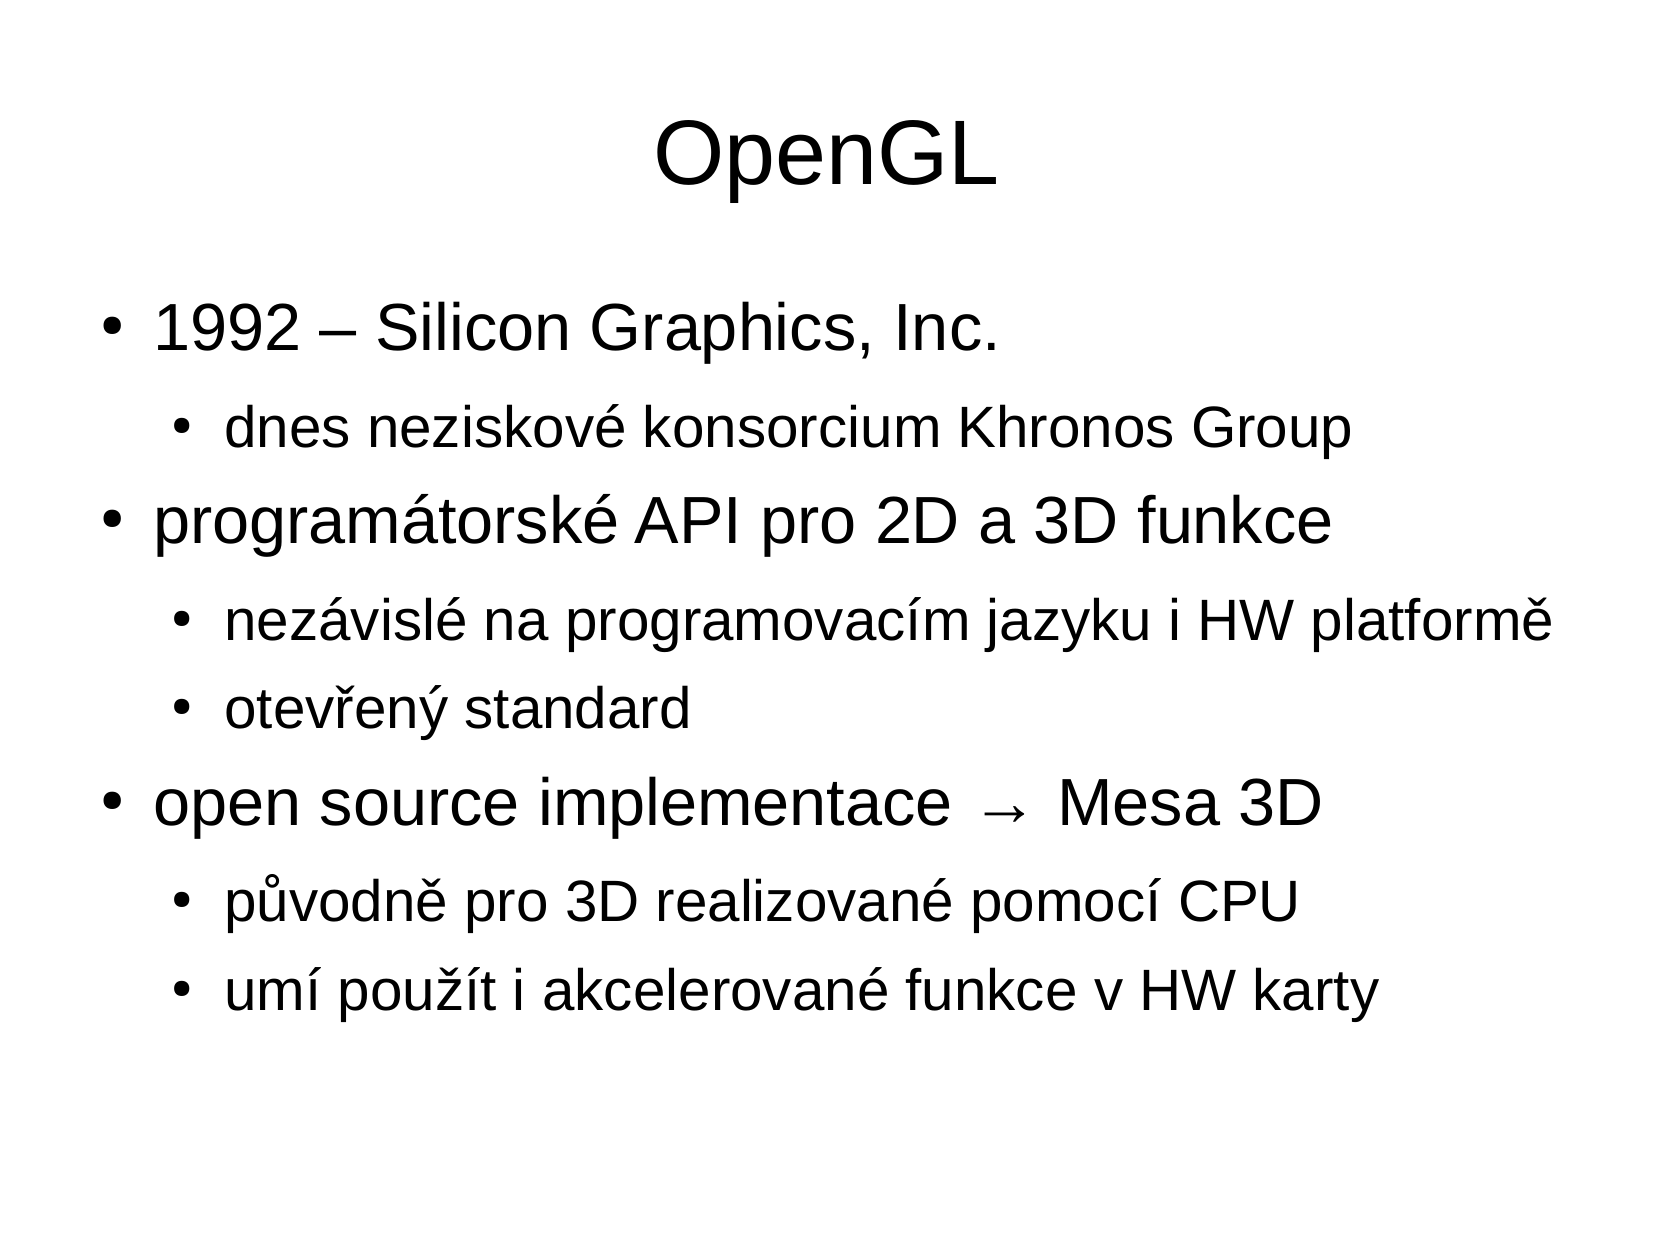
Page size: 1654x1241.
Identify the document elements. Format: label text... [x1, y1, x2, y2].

title OpenGL [82, 56, 1571, 250]
list 1992 – Silicon Graphics, Inc. dnes neziskové konsorcium Khronos Group programátorské API pro 2D a 3D funkce nezávislé na programovacím jazyku i HW platformě otevřený standard open source implementace → Mesa 3D původně pro 3D realizované pomocí CPU umí použít i akcelerované funkce v HW karty [82, 290, 1571, 1094]
